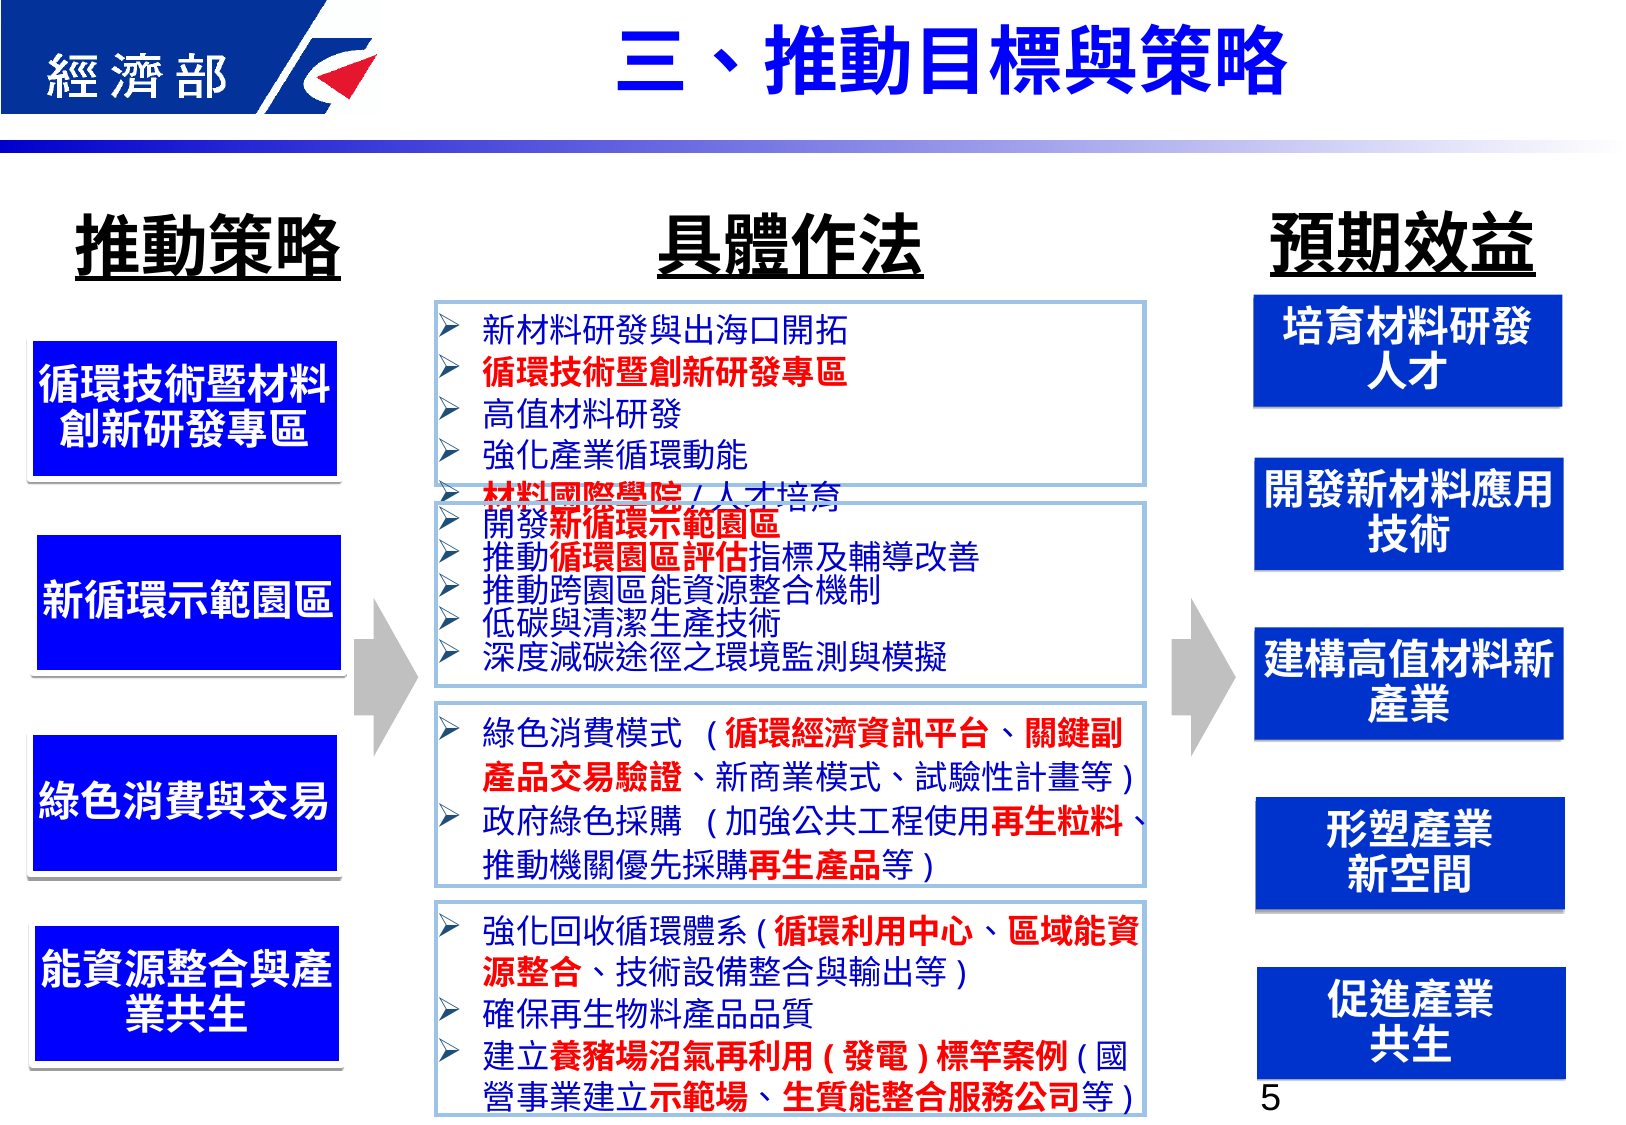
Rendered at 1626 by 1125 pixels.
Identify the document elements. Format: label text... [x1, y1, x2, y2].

text_box 新循環示範園區 [33, 531, 344, 674]
text_box [354, 597, 419, 757]
text_box 預期效益 [1203, 193, 1603, 289]
text_box 綠色消費模式 (循環經濟資訊平台、關鍵副產品交易驗證、新商業模式、試驗性計畫等) 政府綠色採購 (加強公共工程使用再生粒料、推動機關優先採購再生產品等) [435, 702, 1145, 886]
text_box 三、推動目標與策略 [207, 16, 1625, 112]
text_box 形塑產業 新空間 [1255, 797, 1565, 910]
text_box <編號> [1245, 1065, 1625, 1125]
text_box 具體作法 [471, 195, 1110, 291]
text_box 培育材料研發 人才 [1253, 294, 1563, 407]
picture [0, 0, 380, 114]
text_box 開發新循環示範園區 推動循環園區評估指標及輔導改善 推動跨園區能資源整合機制 低碳與清潔生產技術 深度減碳途徑之環境監測與模擬 [435, 503, 1145, 687]
text_box 開發新材料應用技術 [1254, 457, 1564, 570]
text_box [1171, 597, 1236, 757]
text_box 促進產業 共生 [1257, 967, 1566, 1065]
text_box 推動策略 [29, 196, 387, 292]
text_box 綠色消費與交易 [30, 732, 341, 874]
text_box 能資源整合與產業共生 [31, 922, 342, 1065]
text_box 循環技術暨材料創新研發專區 [29, 337, 340, 480]
text_box 強化回收循環體系(循環利用中心、區域能資源整合、技術設備整合與輸出等) 確保再生物料產品品質 建立養豬場沼氣再利用(發電)標竿案例(國營事業建立示範場、生質能整合服務公司等) [435, 902, 1145, 1115]
text_box 建構高值材料新產業 [1254, 627, 1564, 740]
text_box 新材料研發與出海口開拓 循環技術暨創新研發專區 高值材料研發 強化產業循環動能 材料國際學院/人才培育 [435, 301, 1145, 485]
